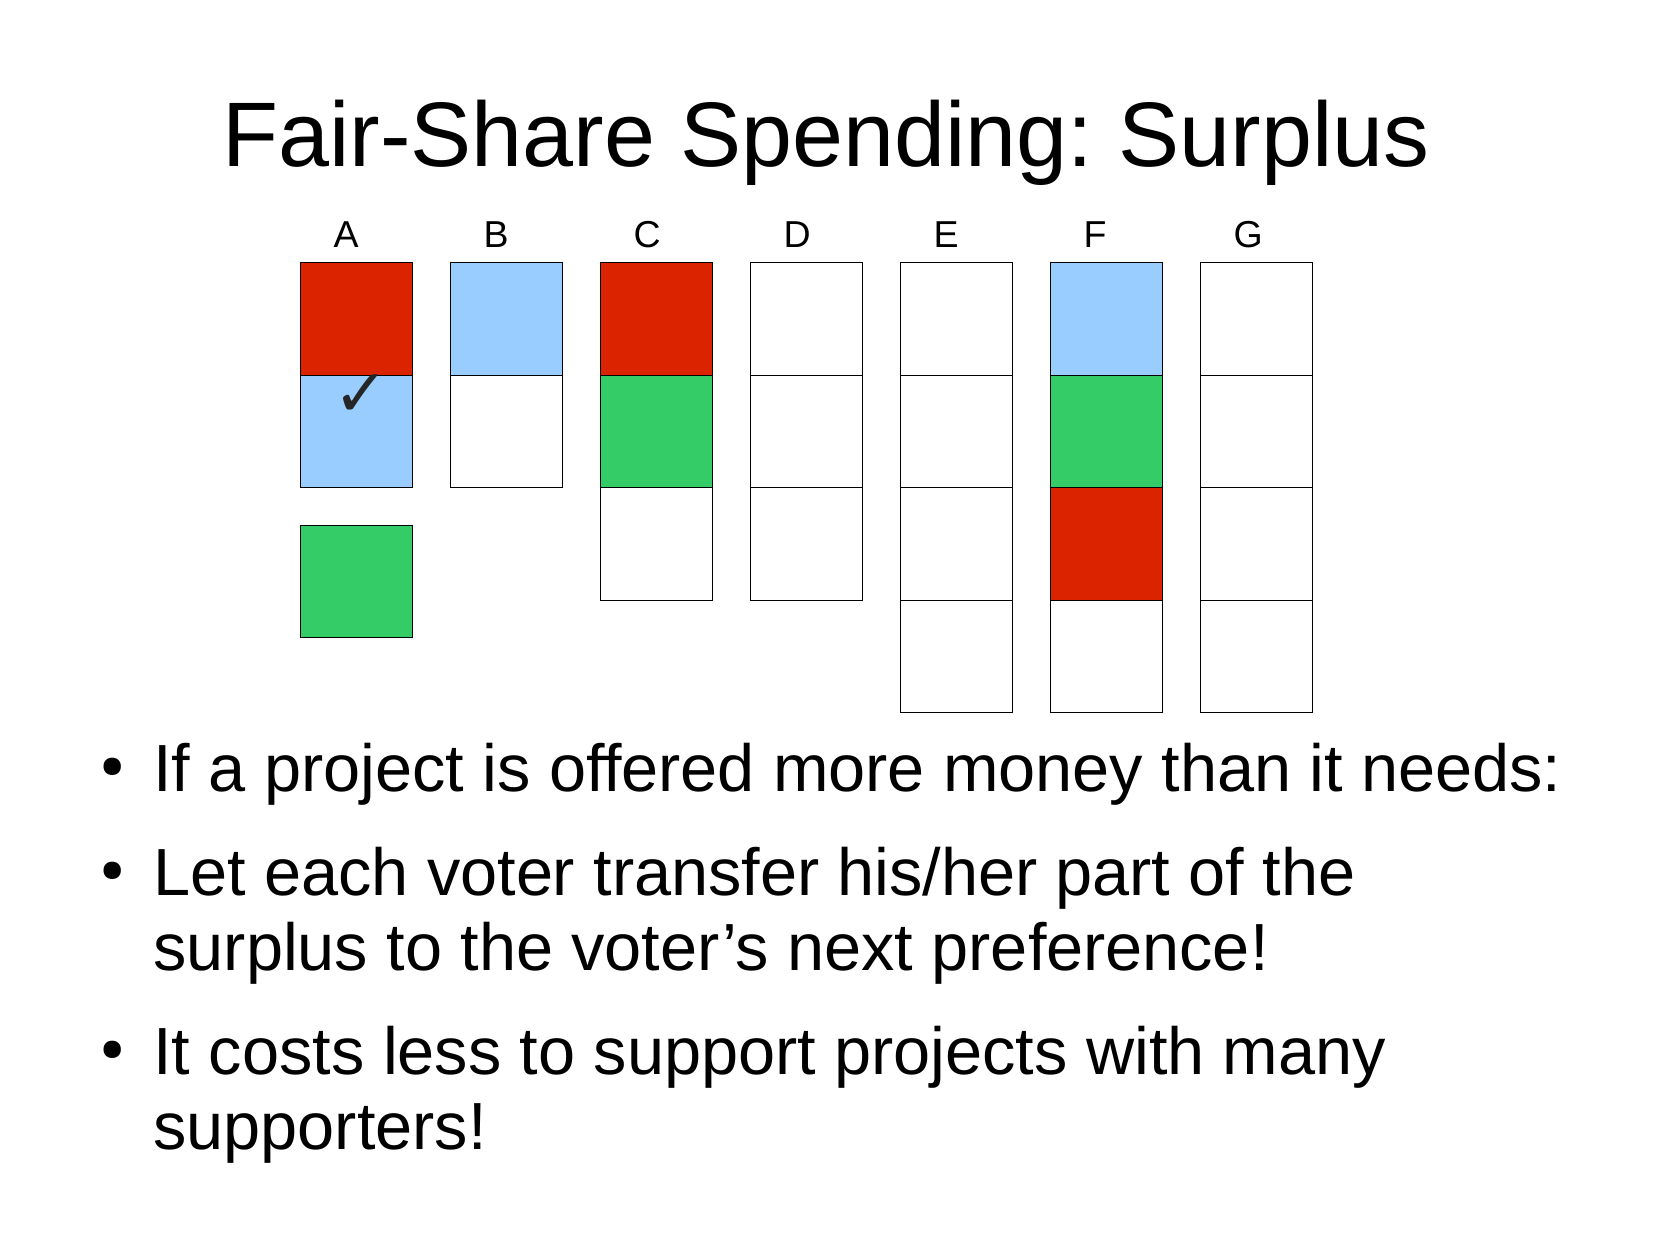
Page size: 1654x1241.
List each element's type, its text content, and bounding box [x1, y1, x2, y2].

text_box C [618, 205, 675, 263]
text_box [1050, 262, 1163, 713]
text_box A [318, 206, 376, 264]
text_box [900, 262, 1013, 713]
text_box [300, 262, 413, 488]
text_box F [1068, 206, 1126, 264]
title Fair-Share Spending: Surplus [82, 31, 1571, 239]
text_box G [1218, 205, 1276, 263]
text_box ✓ [318, 337, 413, 431]
text_box E [918, 206, 975, 264]
text_box [750, 262, 863, 601]
text_box D [768, 205, 826, 263]
list If a project is offered more money than it needs: Let each voter transfer his/her part of the surplus to the voter’s next preference! It costs less to support projects with many supporters! [82, 731, 1571, 1163]
text_box [1200, 262, 1313, 713]
text_box [450, 262, 563, 488]
text_box [300, 525, 413, 638]
text_box [600, 262, 713, 601]
text_box B [468, 206, 526, 264]
